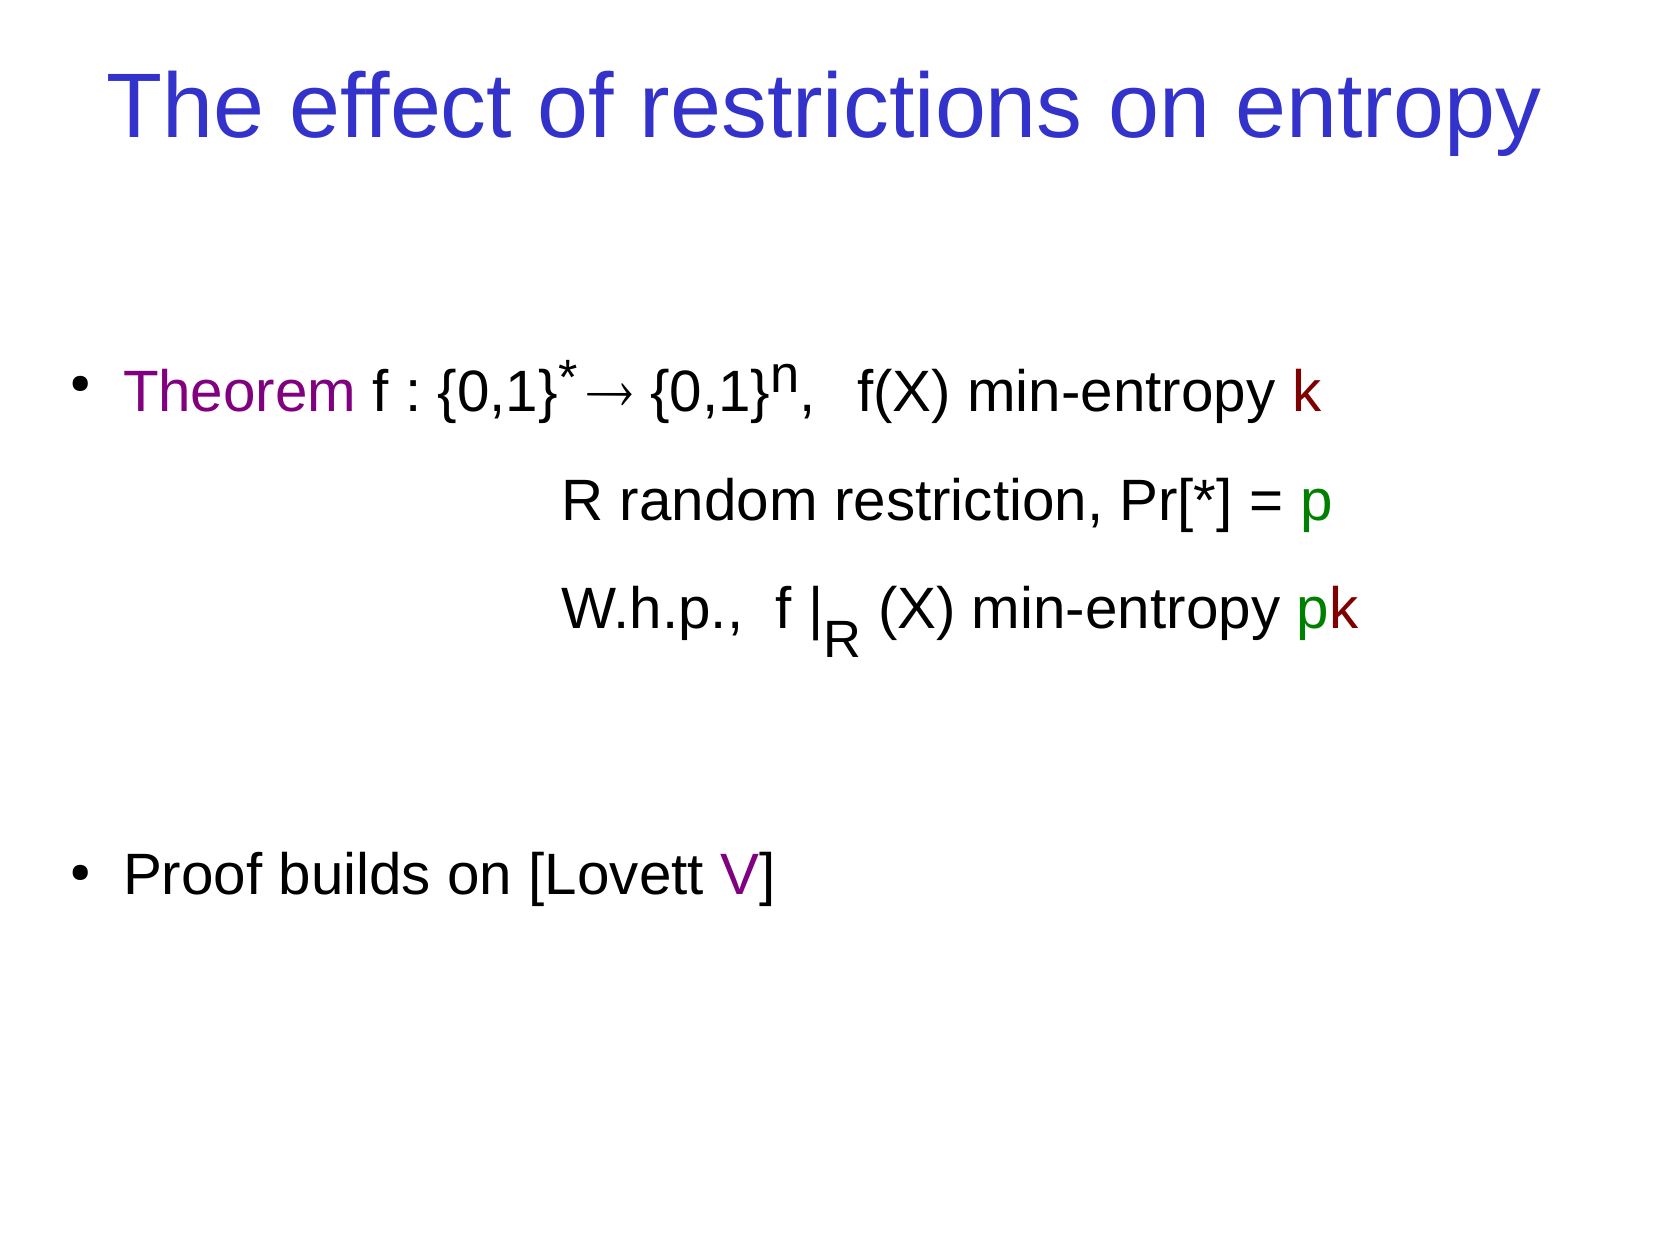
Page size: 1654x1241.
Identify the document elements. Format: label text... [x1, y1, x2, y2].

list Theorem f : {0,1}*  {0,1}n, f(X) min-entropy k R random restriction, Pr[*] = p W.h.p., f |R (X) min-entropy pk Proof builds on [Lovett V] [37, 337, 1613, 1238]
title The effect of restrictions on entropy [0, 37, 1651, 175]
